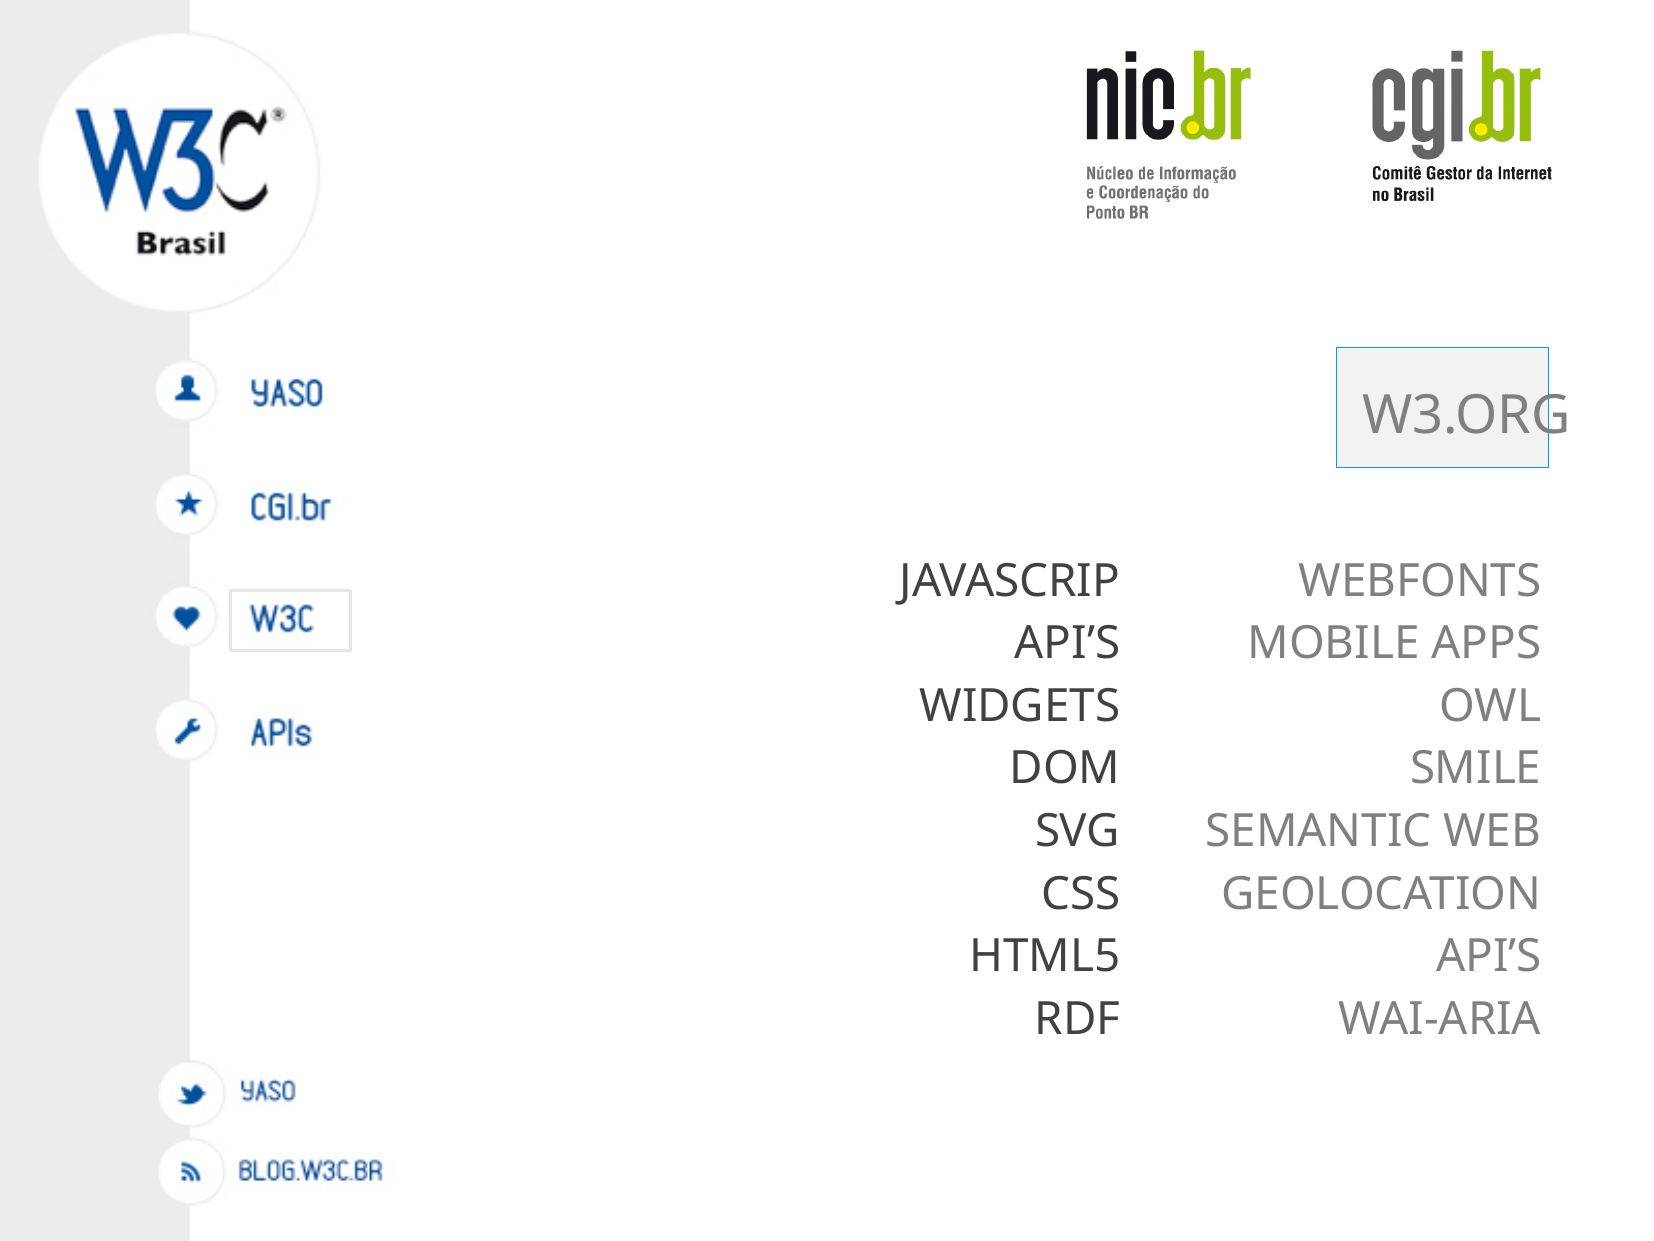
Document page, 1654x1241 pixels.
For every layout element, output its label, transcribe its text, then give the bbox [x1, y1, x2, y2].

text_box [1336, 347, 1549, 468]
picture [0, 0, 1654, 1241]
text_box WEBFONTS MOBILE APPS OWL SMILE SEMANTIC WEB GEOLOCATION API’S WAI-ARIA [1211, 540, 1596, 1111]
text_box JAVASCRIP API’S WIDGETS DOM SVG CSS HTML5 RDF [885, 540, 1211, 1111]
text_box [1543, 399, 1549, 429]
text_box W3.ORG [1347, 367, 1543, 442]
